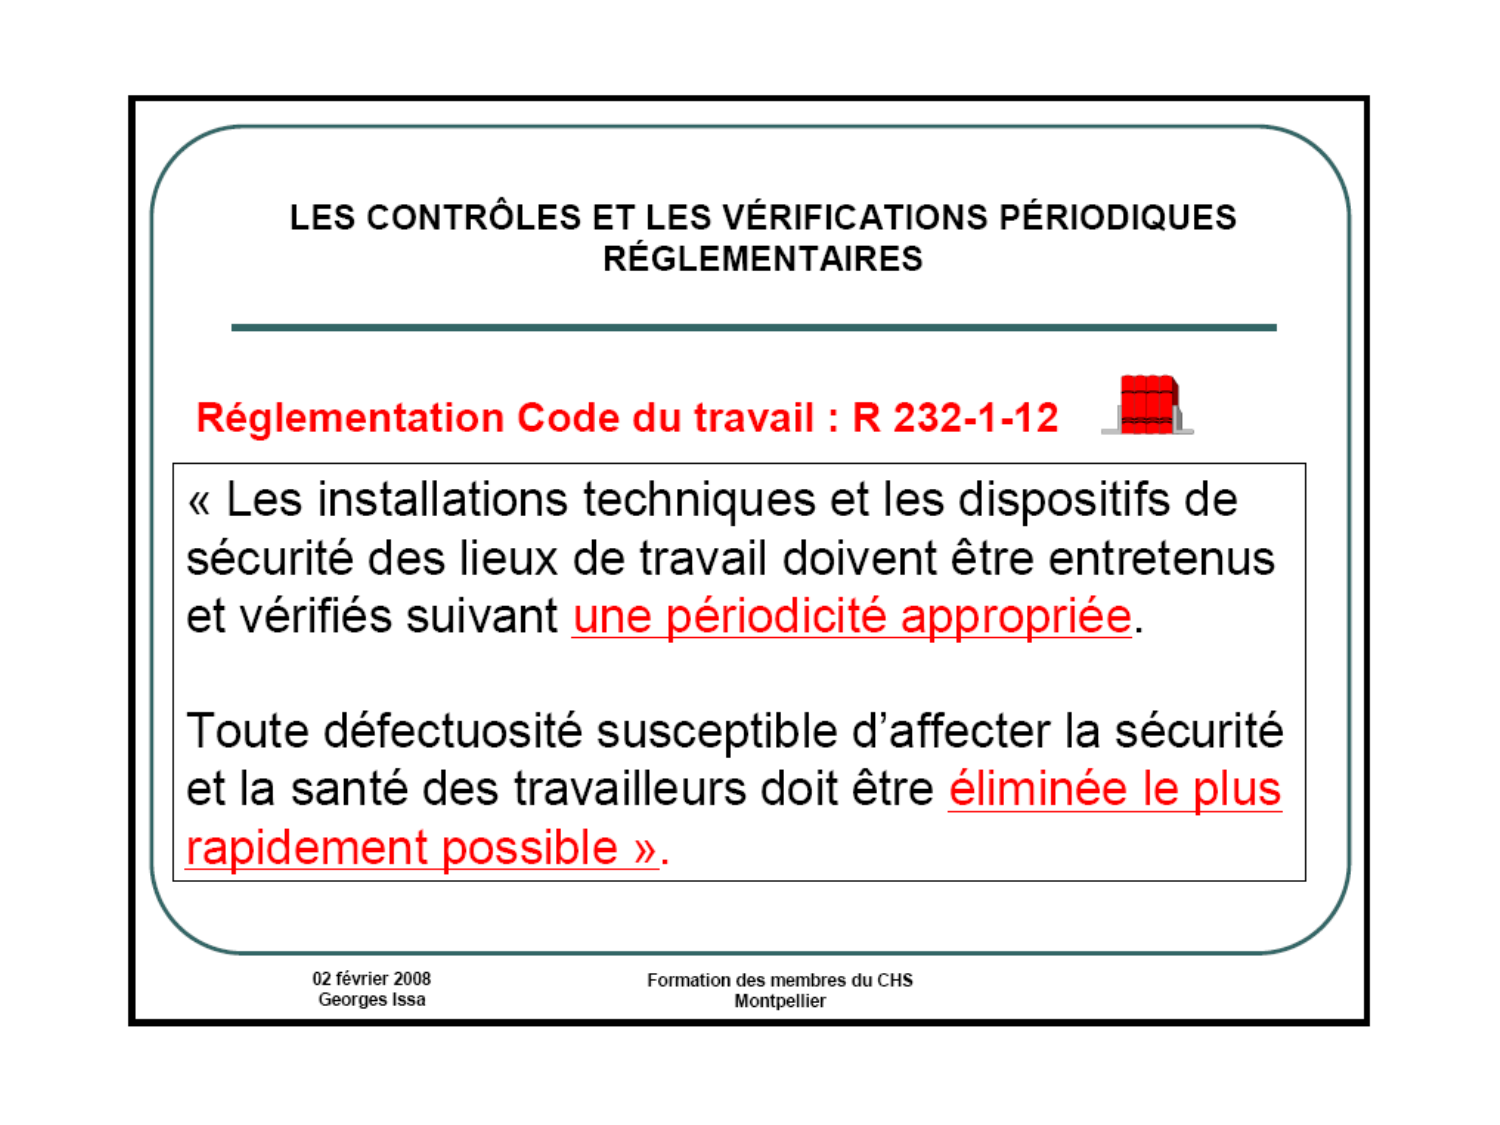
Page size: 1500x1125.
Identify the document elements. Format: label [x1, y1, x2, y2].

picture [121, 91, 1379, 1034]
